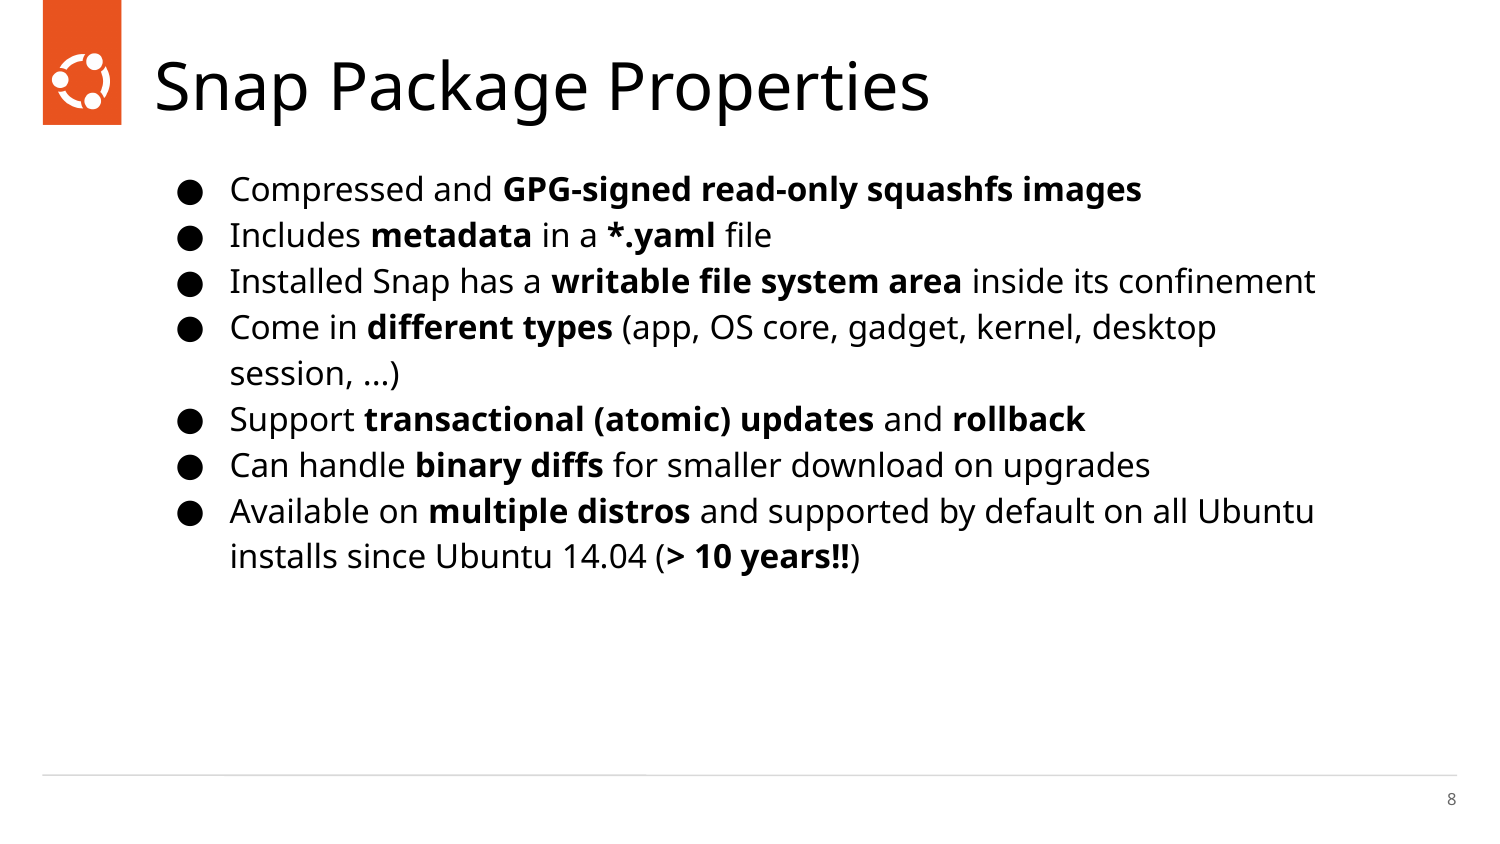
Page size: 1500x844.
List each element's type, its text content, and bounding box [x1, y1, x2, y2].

list Compressed and GPG-signed read-only squashfs images Includes metadata in a *.yaml file Installed Snap has a writable file system area inside its confinement Come in different types (app, OS core, gadget, kernel, desktop session, ...) Support transactional (atomic) updates and rollback Can handle binary diffs for smaller download on upgrades Available on multiple distros and supported by default on all Ubuntu installs since Ubuntu 14.04 (> 10 years!!) [154, 162, 1343, 768]
title Snap Package Properties [154, 43, 1077, 126]
slide_number <number> [1381, 773, 1472, 839]
